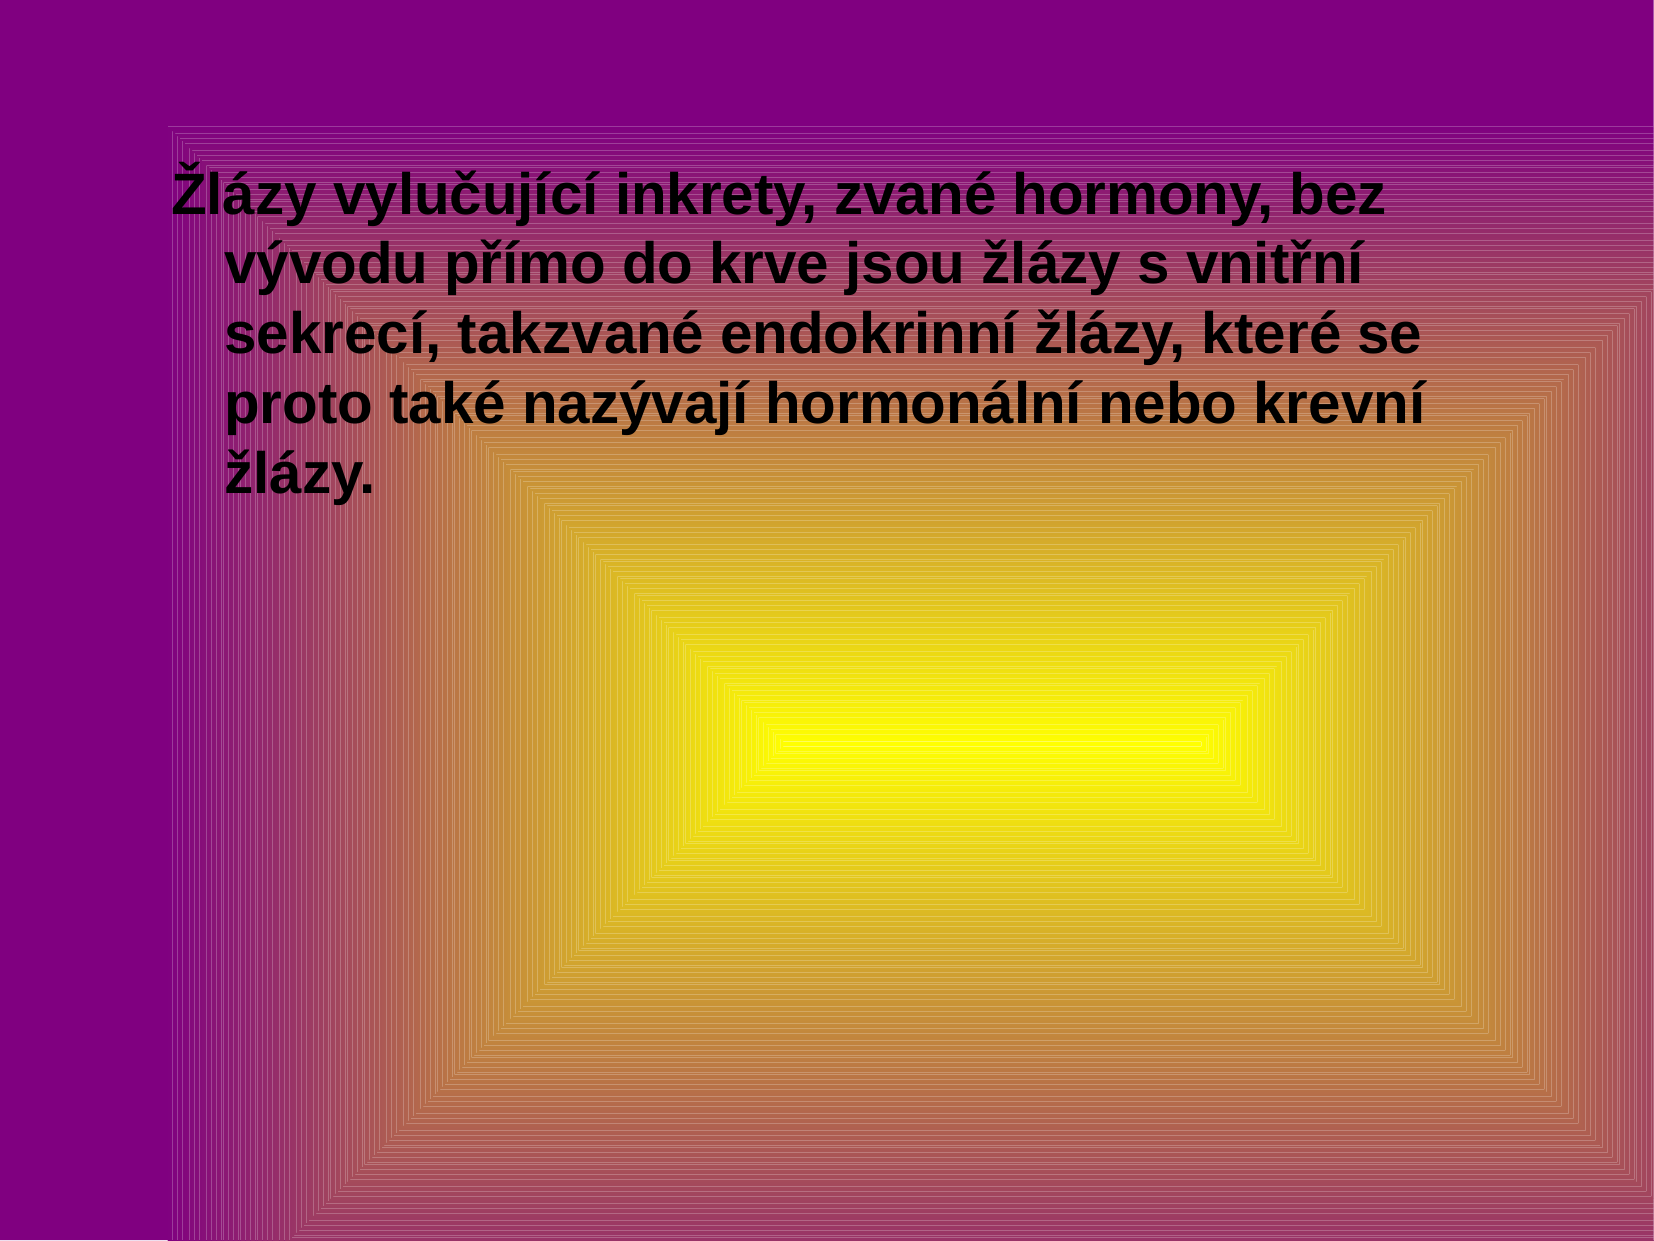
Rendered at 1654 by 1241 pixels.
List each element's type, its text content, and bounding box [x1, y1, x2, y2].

list Žlázy vylučující inkrety, zvané hormony, bez vývodu přímo do krve jsou žlázy s vnitřní sekrecí, takzvané endokrinní žlázy, které se proto také nazývají hormonální nebo krevní žlázy. [82, 155, 1571, 975]
